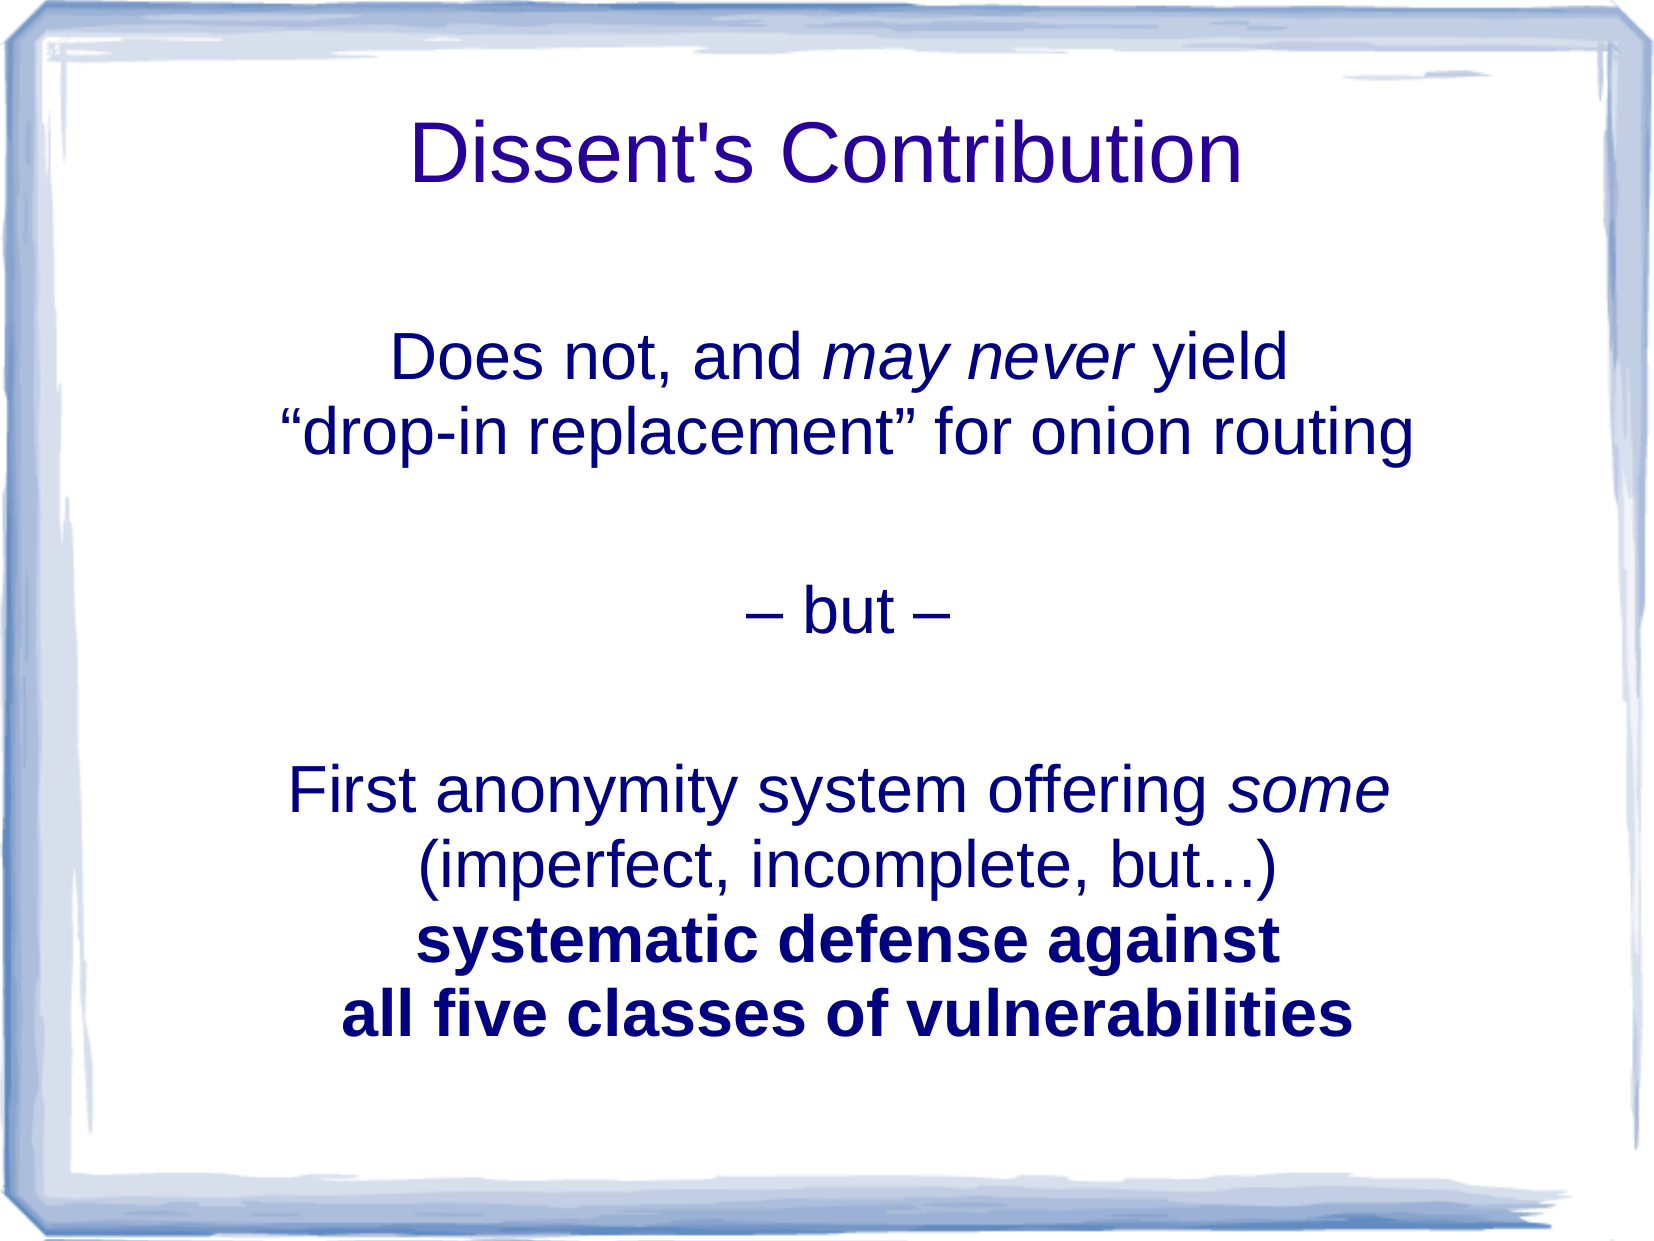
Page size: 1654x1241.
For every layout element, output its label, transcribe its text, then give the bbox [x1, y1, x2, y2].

title Dissent's Contribution [82, 49, 1571, 257]
list Does not, and may never yield “drop-in replacement” for onion routing – but – First anonymity system offering some (imperfect, incomplete, but...) systematic defense against all five classes of vulnerabilities [122, 319, 1576, 1201]
picture [0, 0, 1654, 1241]
